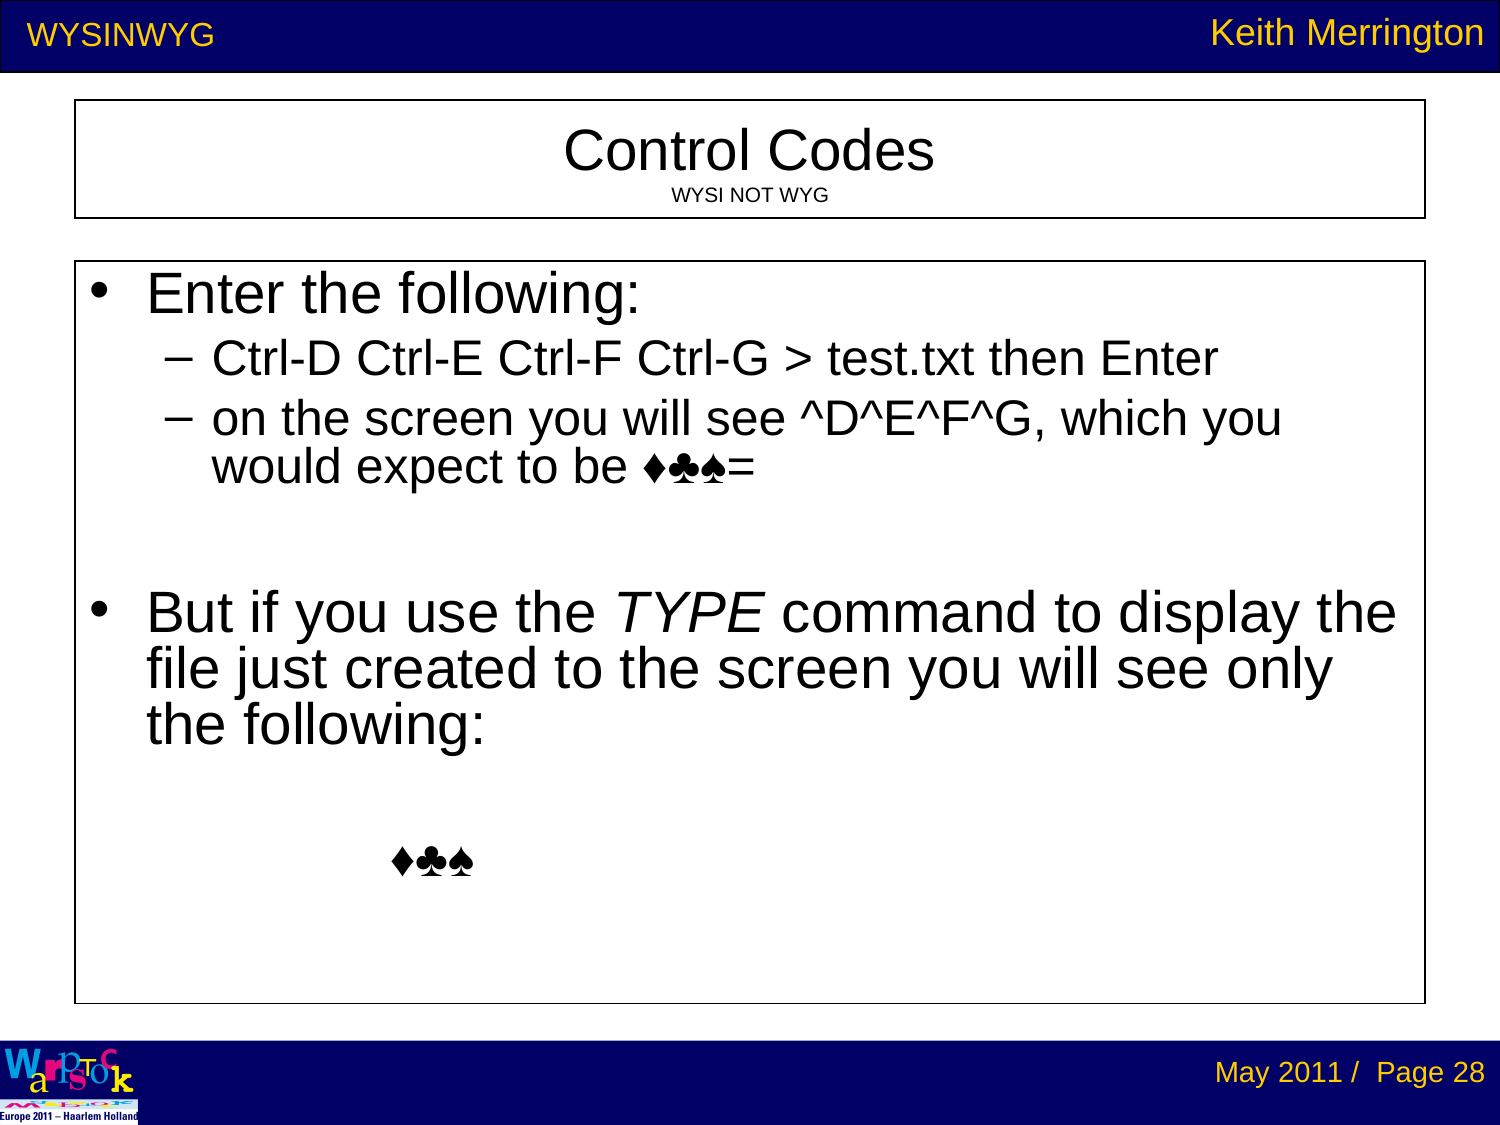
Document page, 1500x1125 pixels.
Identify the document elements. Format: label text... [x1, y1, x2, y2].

picture [0, 1042, 138, 1125]
title Control Codes WYSI NOT WYG [75, 100, 1426, 219]
list Enter the following: Ctrl-D Ctrl-E Ctrl-F Ctrl-G > test.txt then Enter on the screen you will see ^D^E^F^G, which you would expect to be ♦♣♠= But if you use the TYPE command to display the file just created to the screen you will see only the following: ♦♣♠ [75, 260, 1426, 1004]
